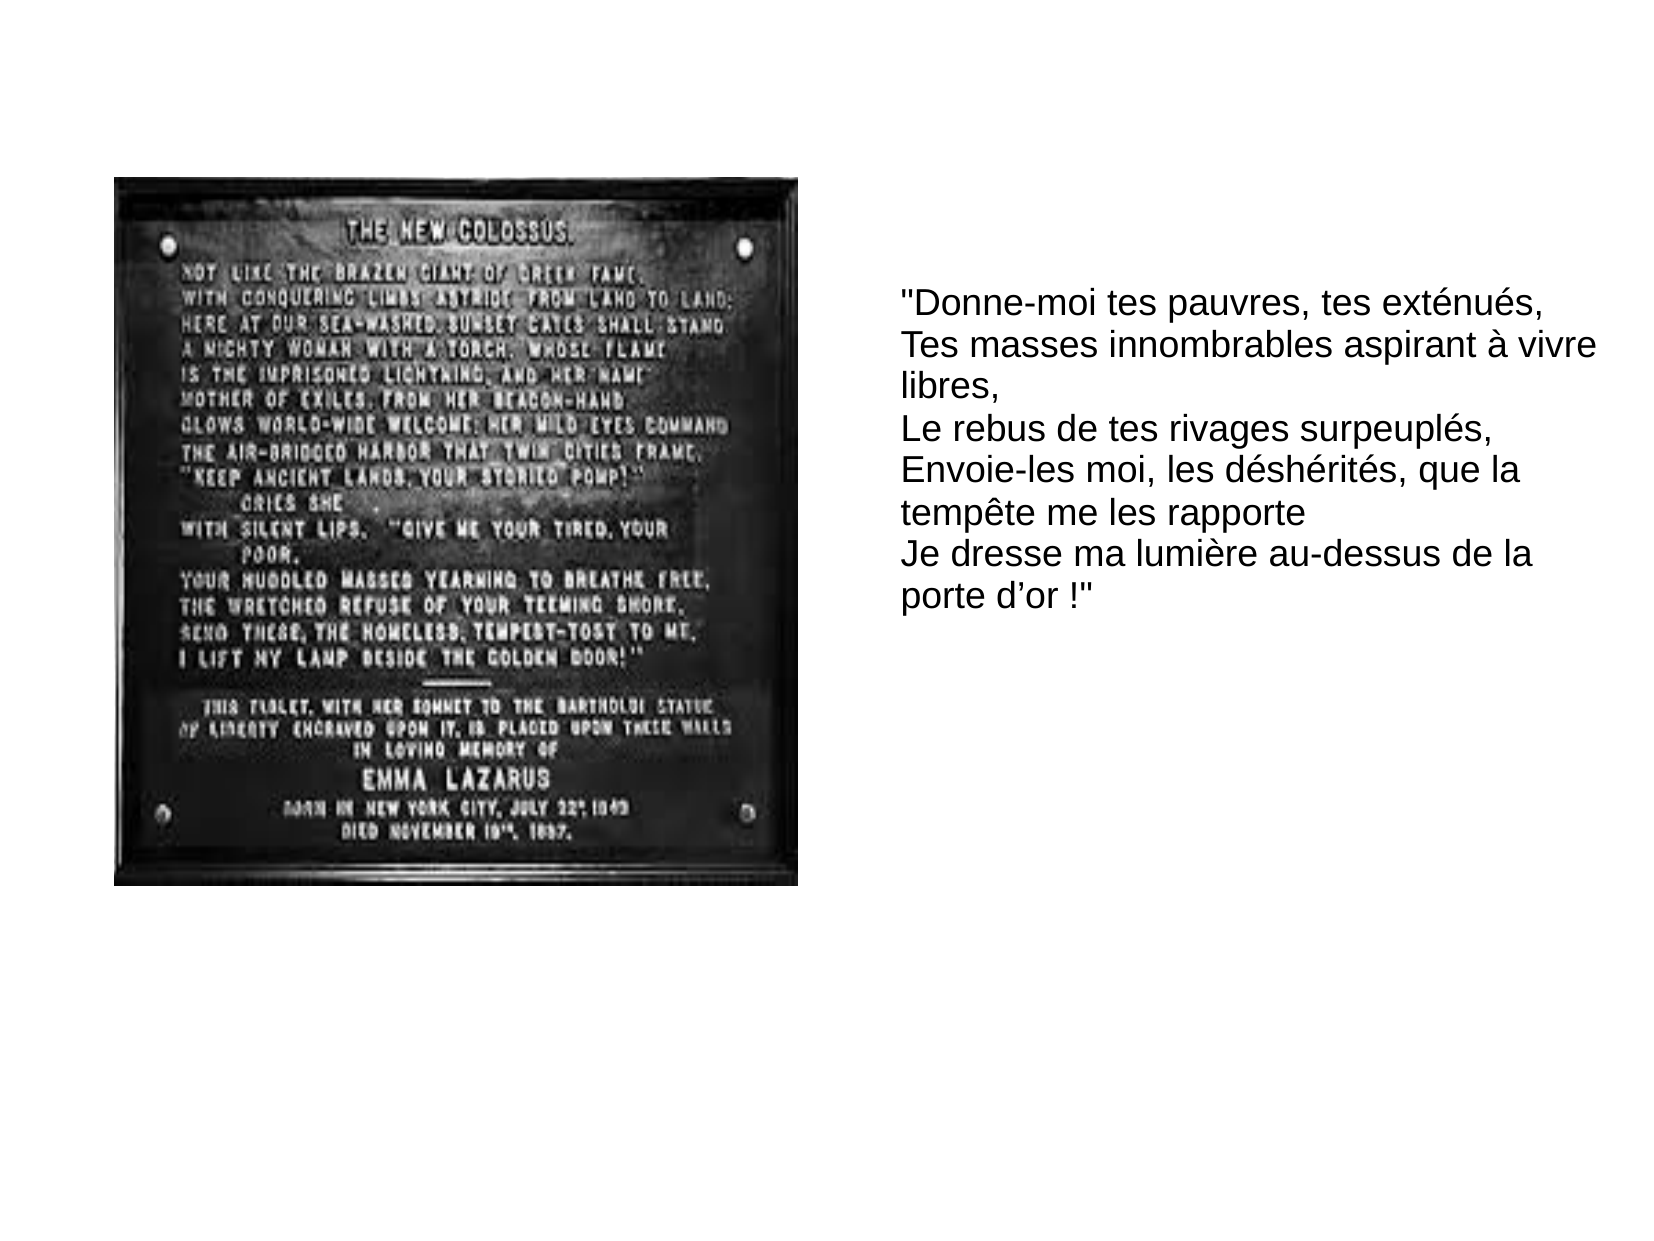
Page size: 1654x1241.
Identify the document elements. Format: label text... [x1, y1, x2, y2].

picture [114, 177, 798, 886]
text_box "Donne-moi tes pauvres, tes exténués, Tes masses innombrables aspirant à vivre libres, Le rebus de tes rivages surpeuplés, Envoie-les moi, les déshérités, que la tempête me les rapporte Je dresse ma lumière au-dessus de la porte d’or !" [885, 147, 1625, 739]
